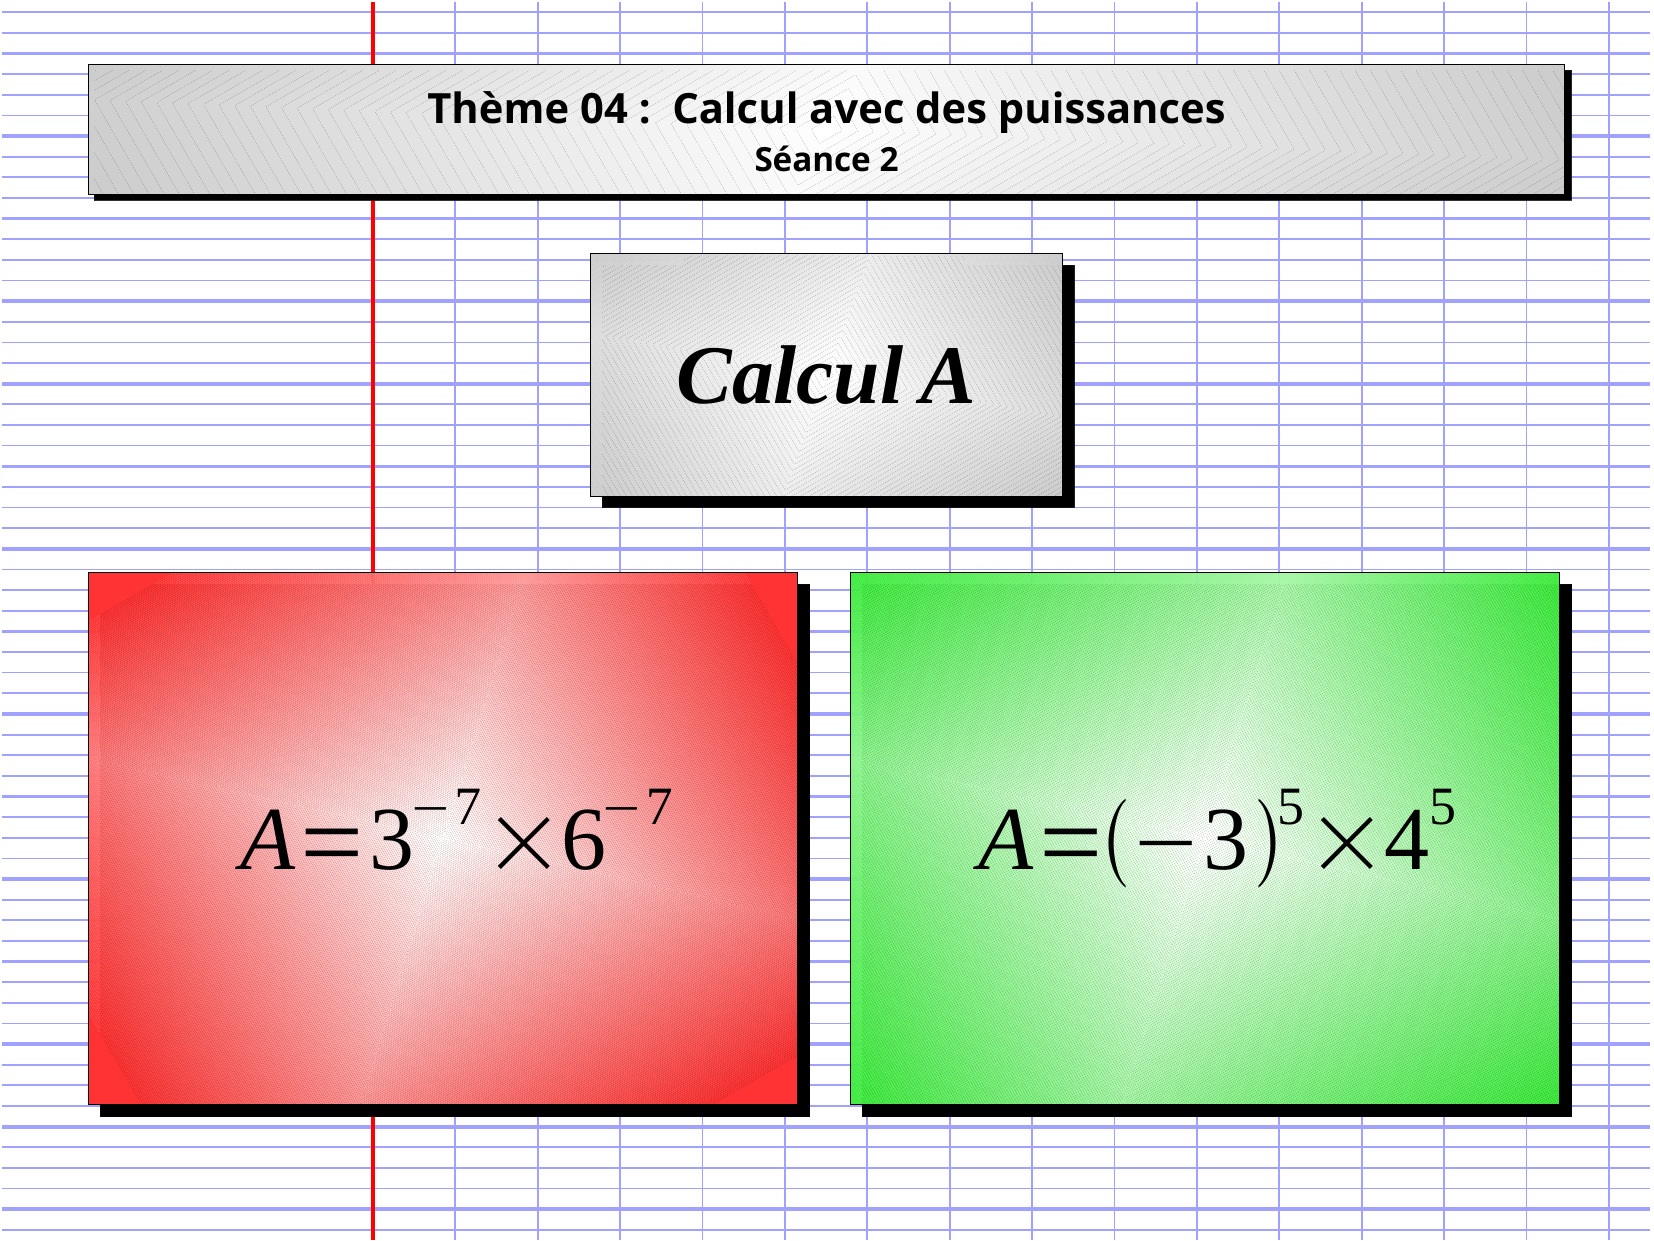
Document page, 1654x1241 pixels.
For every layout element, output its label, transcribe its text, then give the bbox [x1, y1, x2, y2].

text_box Calcul A [590, 253, 1063, 497]
picture [0, 0, 1654, 1241]
chart [206, 773, 694, 889]
text_box [850, 572, 1560, 1105]
chart [944, 773, 1478, 889]
text_box [88, 572, 798, 1105]
text_box Thème 04 : Calcul avec des puissances Séance 2 [88, 64, 1565, 195]
